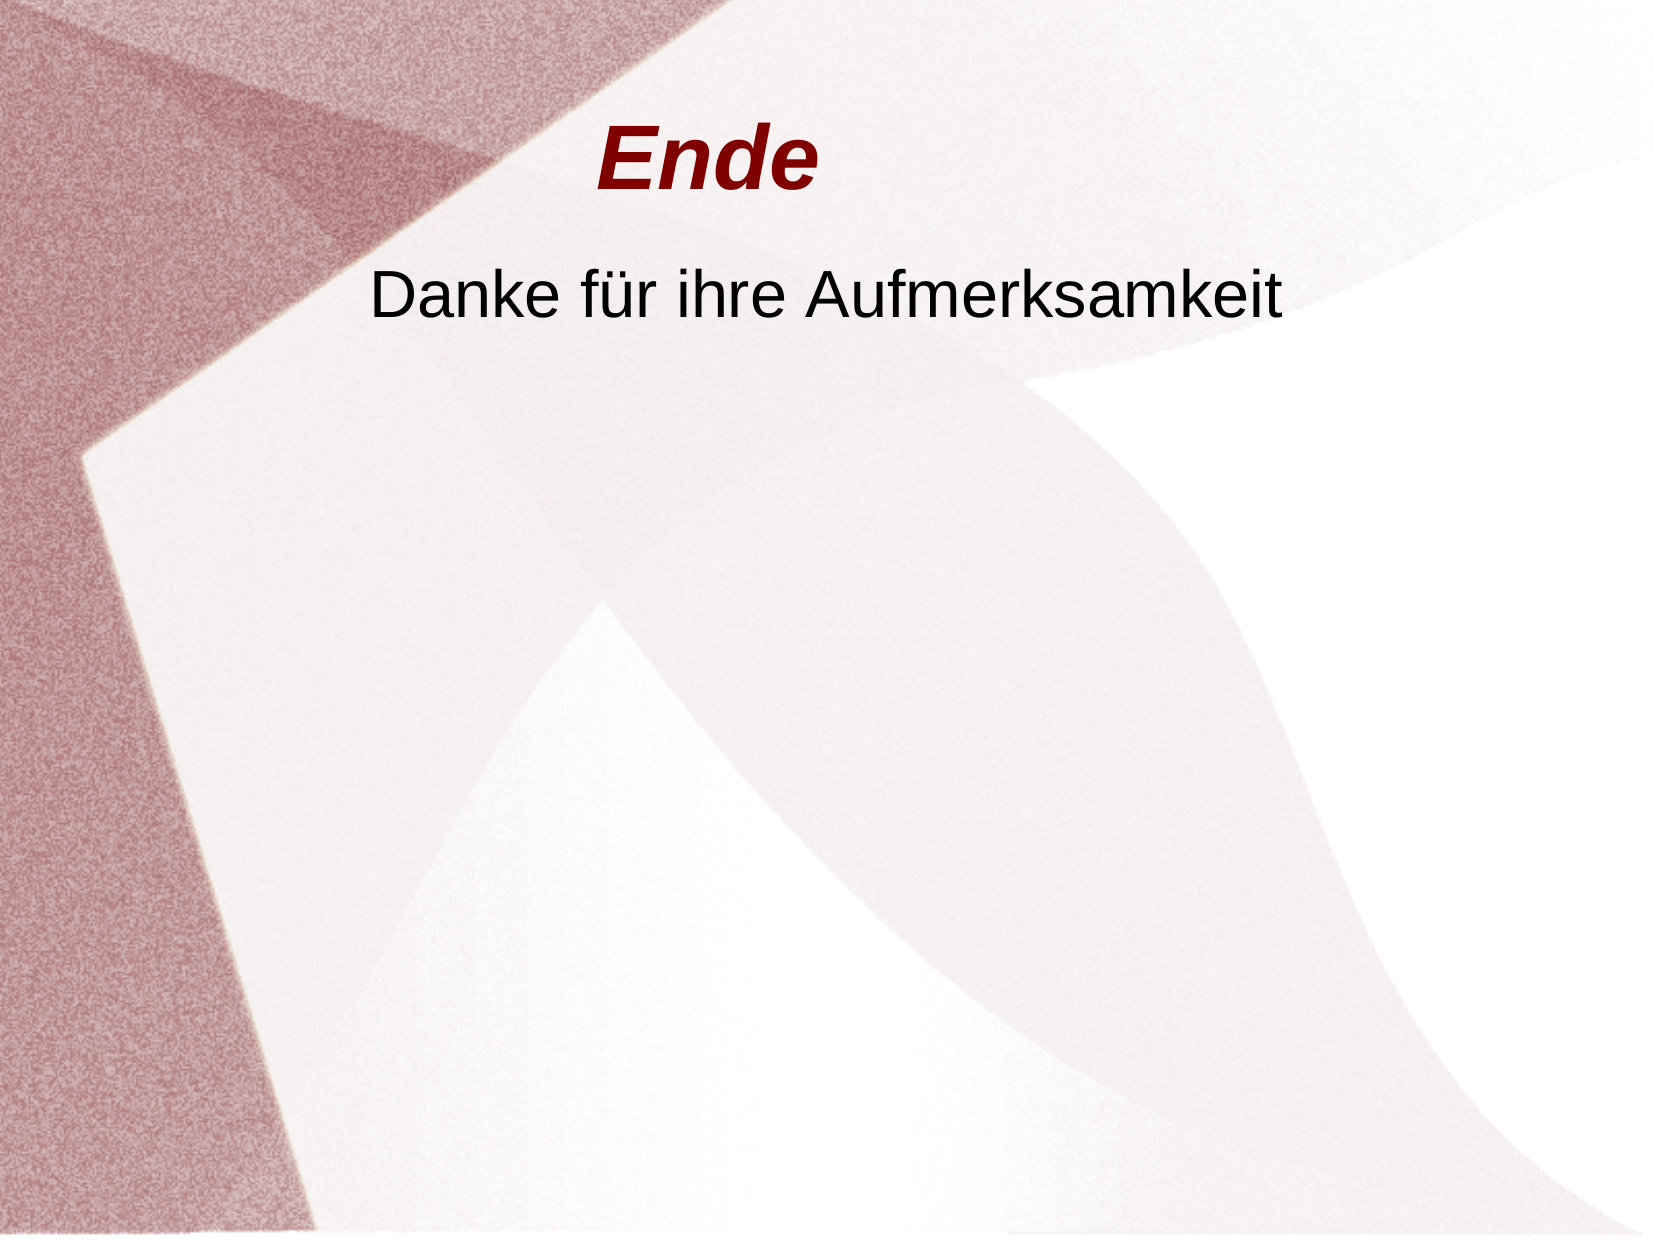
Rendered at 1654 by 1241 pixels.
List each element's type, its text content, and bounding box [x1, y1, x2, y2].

subtitle Danke für ihre Aufmerksamkeit Quellen: www.zdf.de / www.rp-online.de / www.bpb.de / www.hamburg-zwei.de [82, 250, 1571, 1149]
title Ende [596, 49, 1607, 257]
